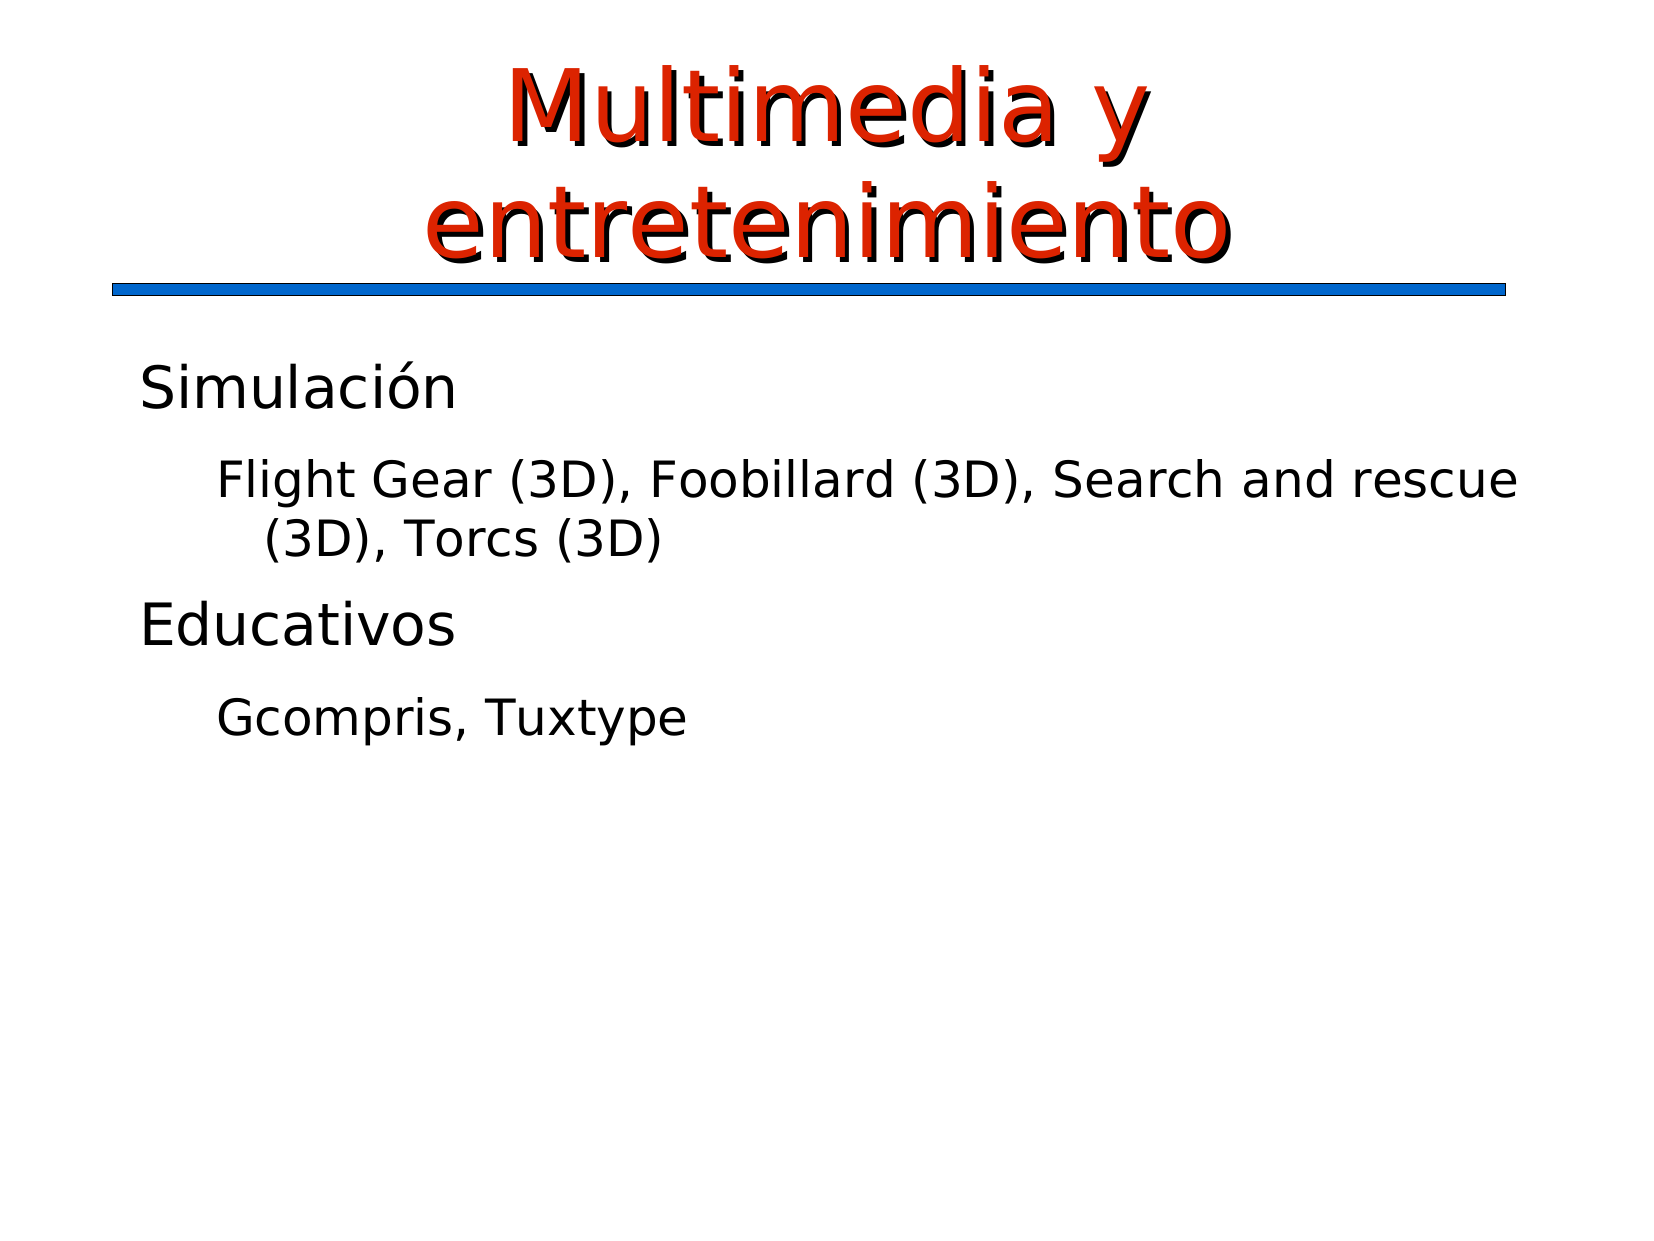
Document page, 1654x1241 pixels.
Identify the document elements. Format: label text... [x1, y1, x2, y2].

title Multimedia y entretenimiento [121, 48, 1534, 282]
list Simulación Flight Gear (3D), Foobillard (3D), Search and rescue (3D), Torcs (3D) Educativos Gcompris, Tuxtype [121, 354, 1534, 748]
